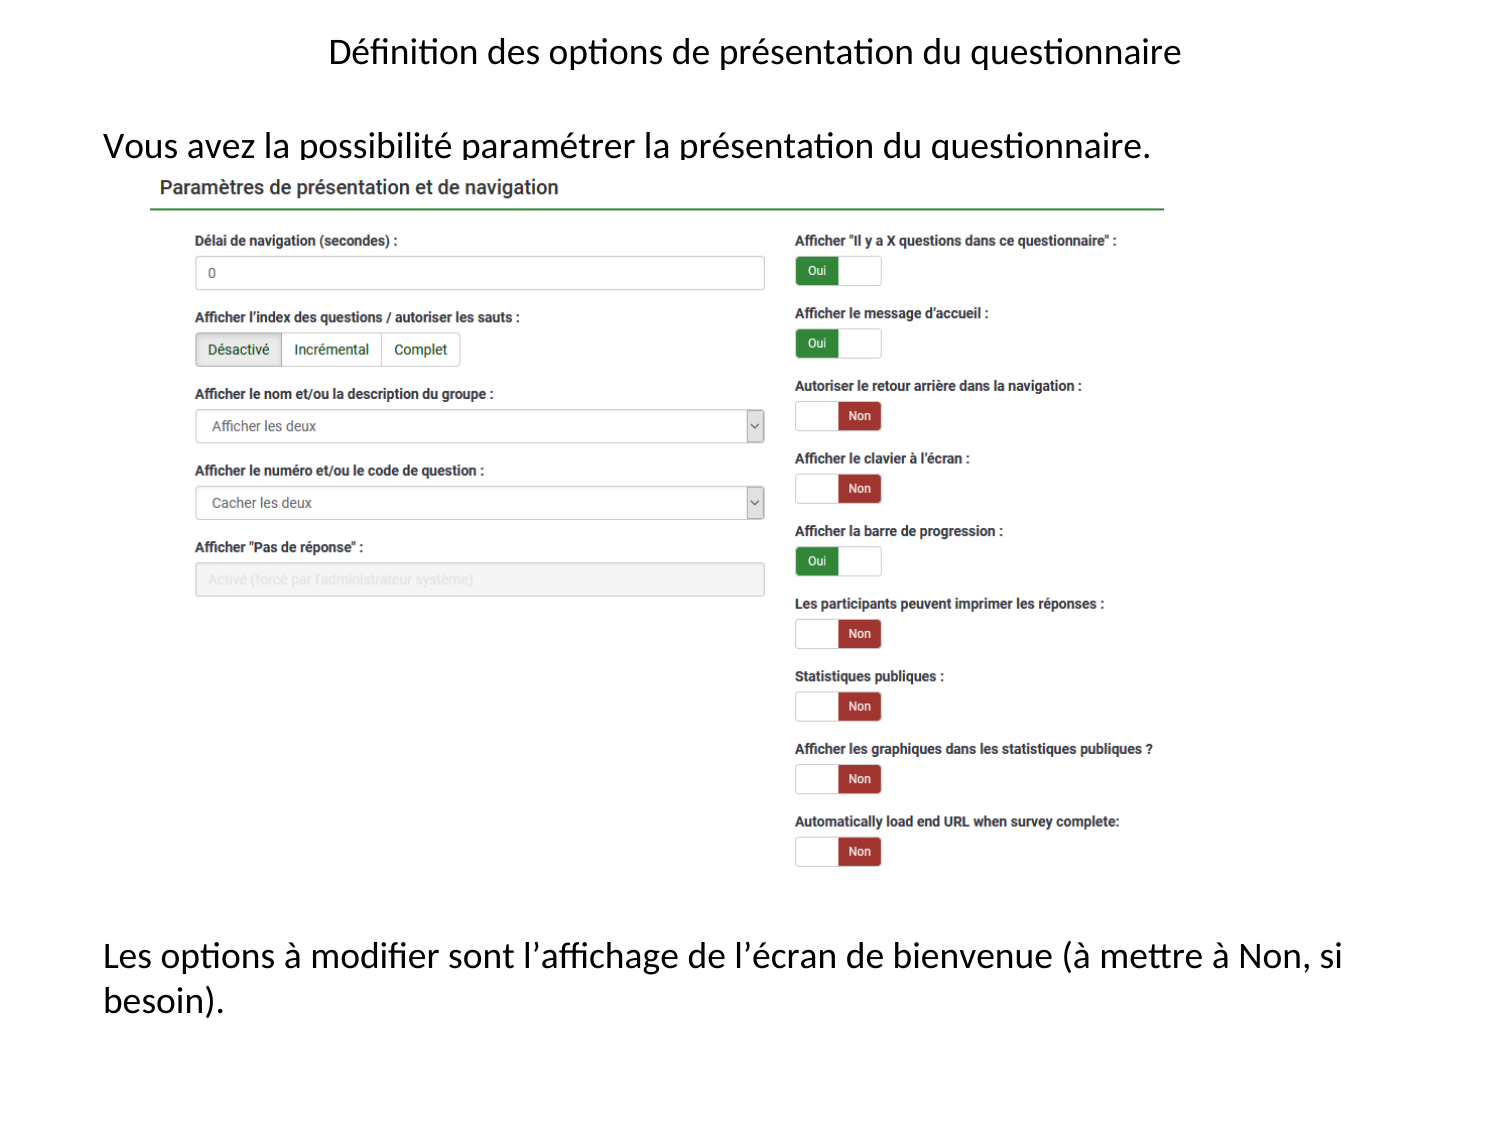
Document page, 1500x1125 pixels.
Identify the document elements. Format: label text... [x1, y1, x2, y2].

text_box Vous avez la possibilité paramétrer la présentation du questionnaire. Les options à modifier sont l’affichage de l’écran de bienvenue (à mettre à Non, si besoin). [88, 113, 1400, 1074]
picture [147, 160, 1164, 881]
text_box Définition des options de présentation du questionnaire [41, 18, 1471, 80]
